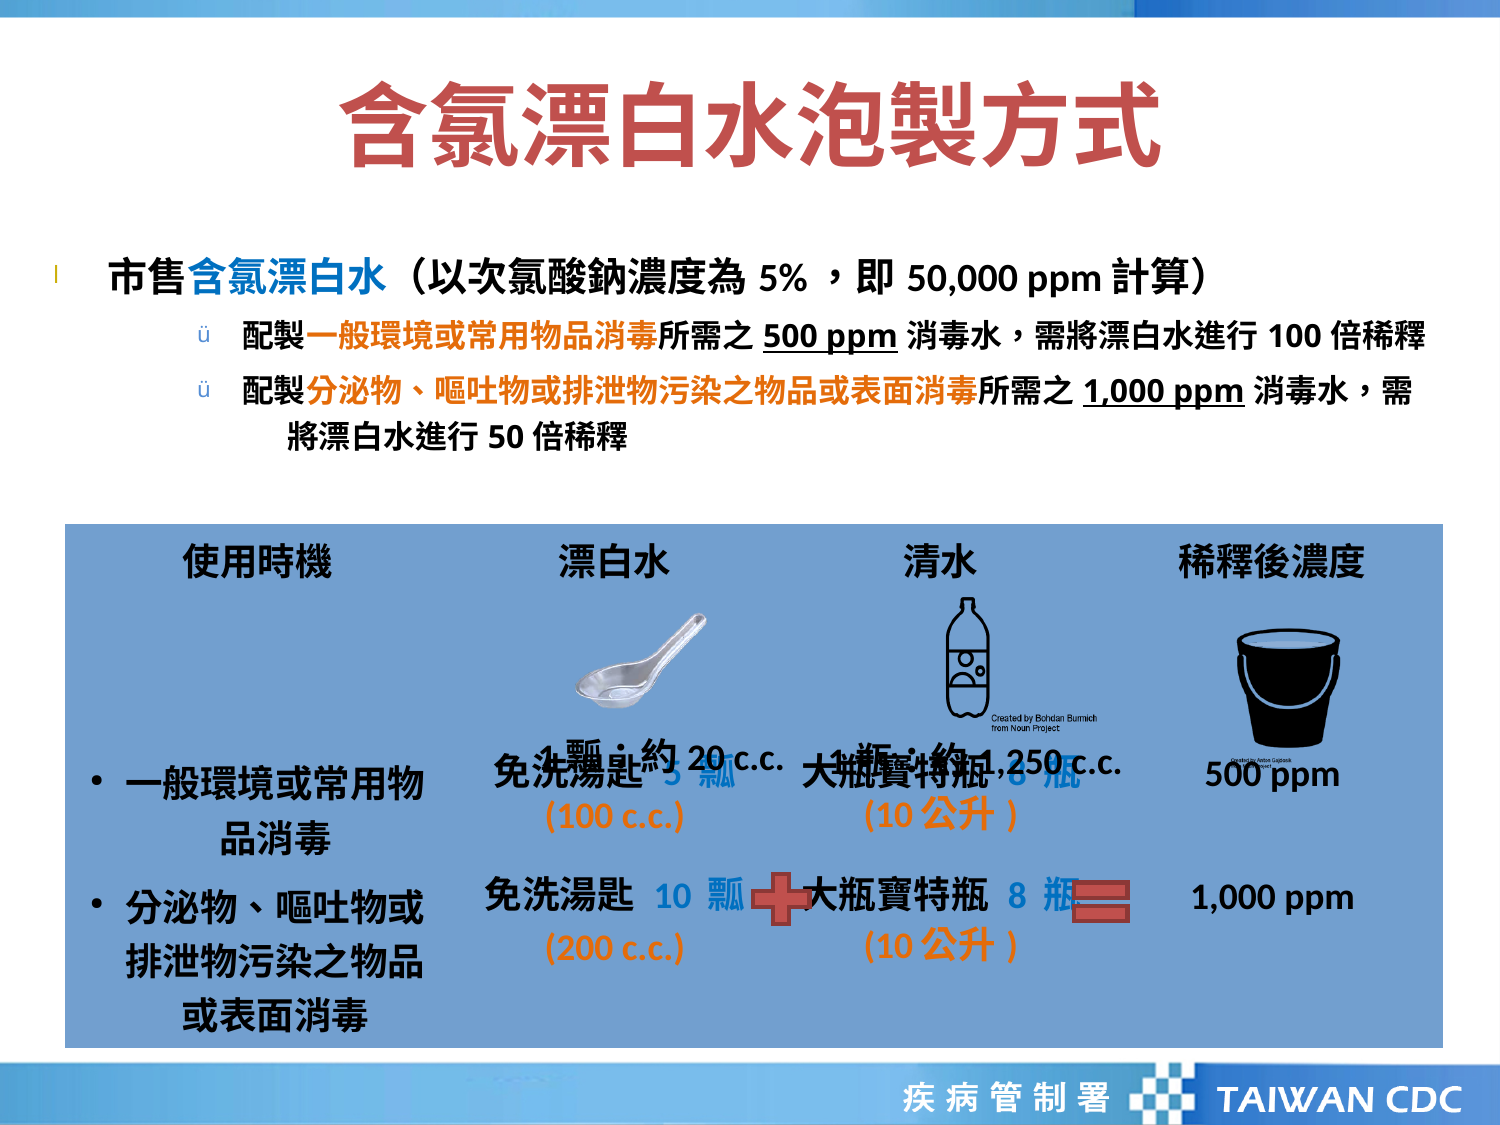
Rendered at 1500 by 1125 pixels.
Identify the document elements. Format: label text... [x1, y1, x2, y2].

picture [1221, 621, 1355, 777]
table_header 稀釋後濃度 [1102, 524, 1443, 593]
picture [894, 590, 1108, 733]
title 含氯漂白水泡製方式 [75, 25, 1426, 214]
text_box 1瓢：約20 c.c. [523, 725, 800, 785]
text_box [1074, 882, 1128, 898]
text_box [1074, 905, 1128, 922]
table_cell 一般環境或常用物品消毒 [65, 747, 450, 870]
table_header 使用時機 [65, 524, 450, 593]
table_cell 大瓶寶特瓶 8 瓶 (10公升) [780, 870, 1102, 1048]
table_cell 1,000 ppm [1102, 870, 1443, 1048]
table_cell [65, 593, 975, 747]
list 市售含氯漂白水（以次氯酸鈉濃度為5%，即50,000 ppm計算） 配製一般環境或常用物品消毒所需之500 ppm消毒水，需將漂白水進行100倍稀釋 配製分泌物、嘔吐物或排泄物污染之物品或表面消毒所需之1,000 ppm消毒水，需將漂白水進行50倍稀釋 [38, 237, 1447, 506]
table_cell 大瓶寶特瓶 8 瓶 (10公升) [780, 747, 1102, 870]
text_box [752, 874, 810, 924]
table_cell 分泌物、嘔吐物或排泄物污染之物品或表面消毒 [65, 870, 450, 1048]
text_box 1瓶：約1,250 c.c. [813, 733, 1138, 789]
table_cell 免洗湯匙 10 瓢 (200 c.c.) [450, 870, 780, 1048]
table_cell 500 ppm [1102, 747, 1443, 870]
table_header 清水 [780, 524, 1102, 593]
table_header 漂白水 [450, 524, 780, 593]
table_cell [1041, 593, 1443, 747]
table_cell 免洗湯匙 5 瓢 (100 c.c.) [450, 747, 780, 870]
picture [566, 593, 712, 723]
